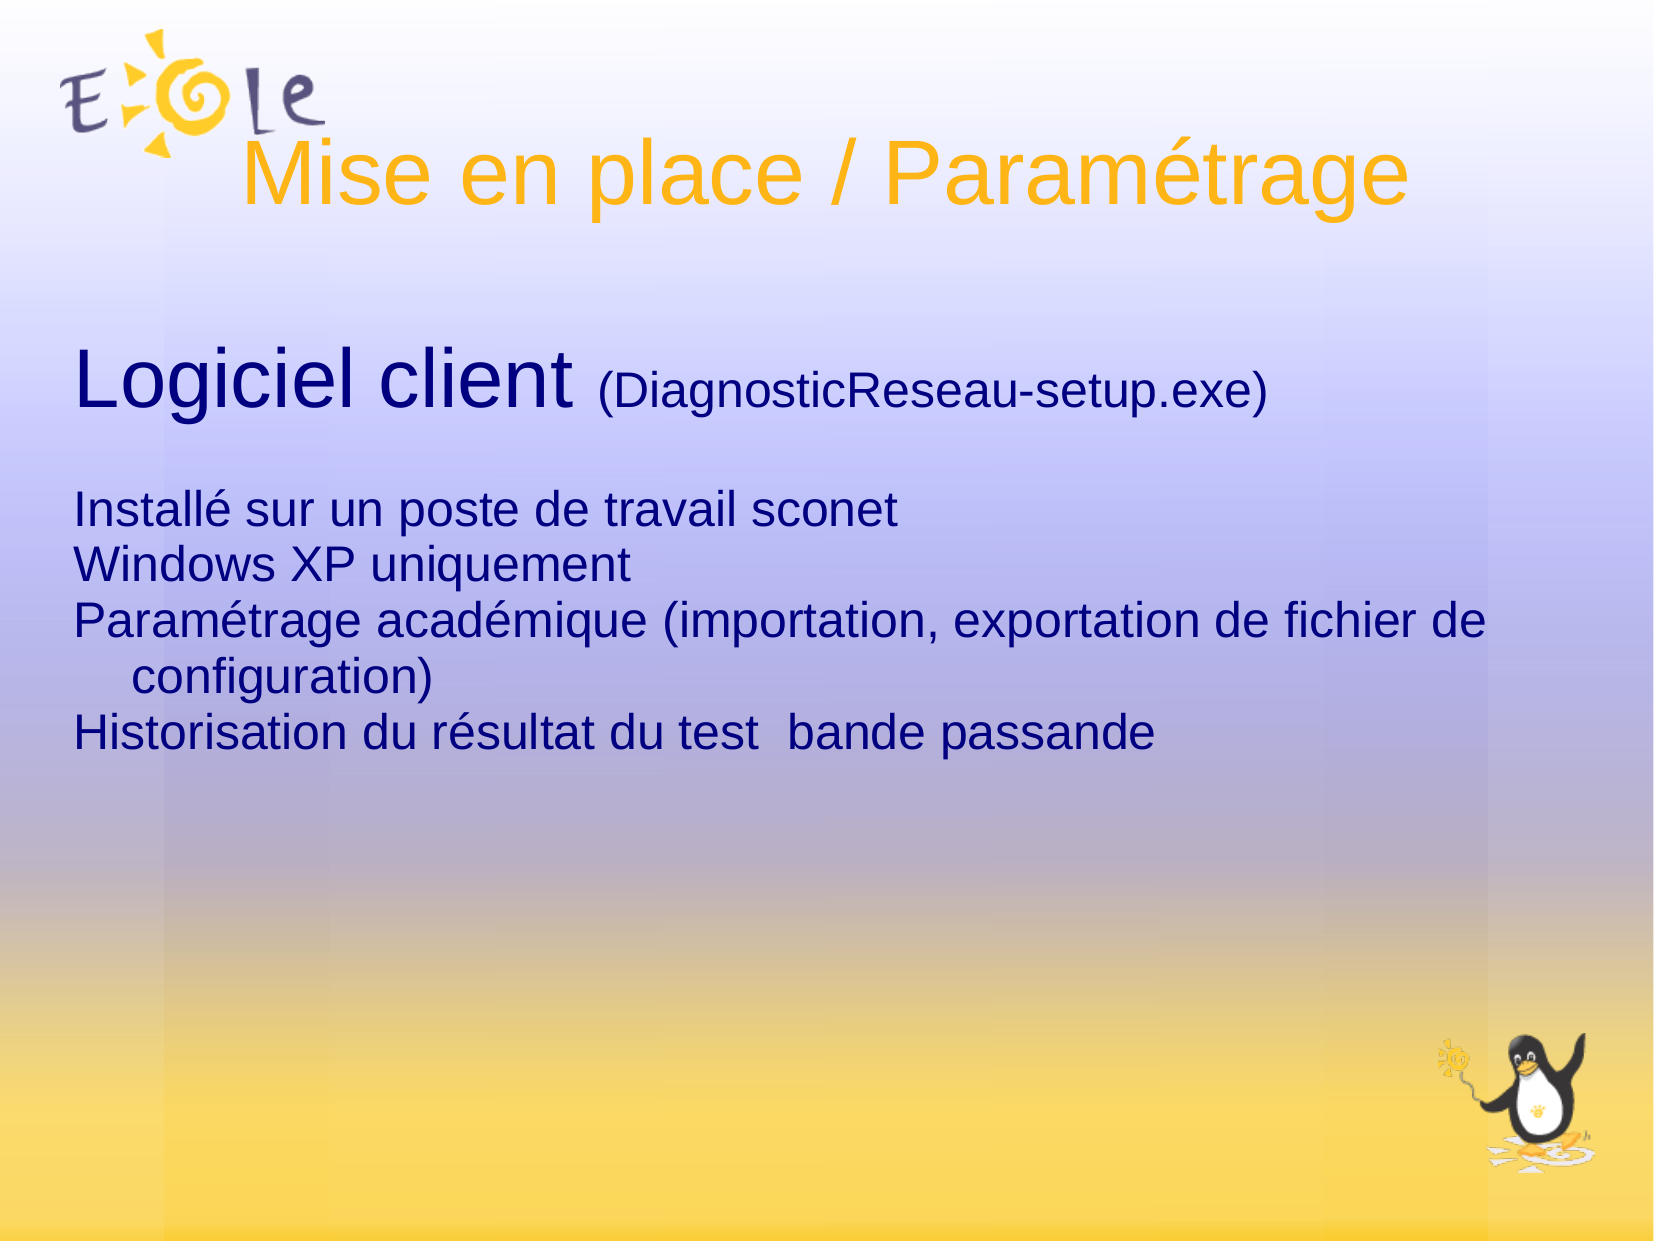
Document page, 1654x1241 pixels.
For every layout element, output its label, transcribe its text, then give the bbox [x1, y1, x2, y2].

title Mise en place / Paramétrage [82, 49, 1571, 296]
text_box Logiciel client (DiagnosticReseau-setup.exe) Installé sur un poste de travail sconet Windows XP uniquement Paramétrage académique (importation, exportation de fichier de configuration) Historisation du résultat du test bande passande [59, 324, 1595, 1051]
picture [0, 0, 1654, 1241]
